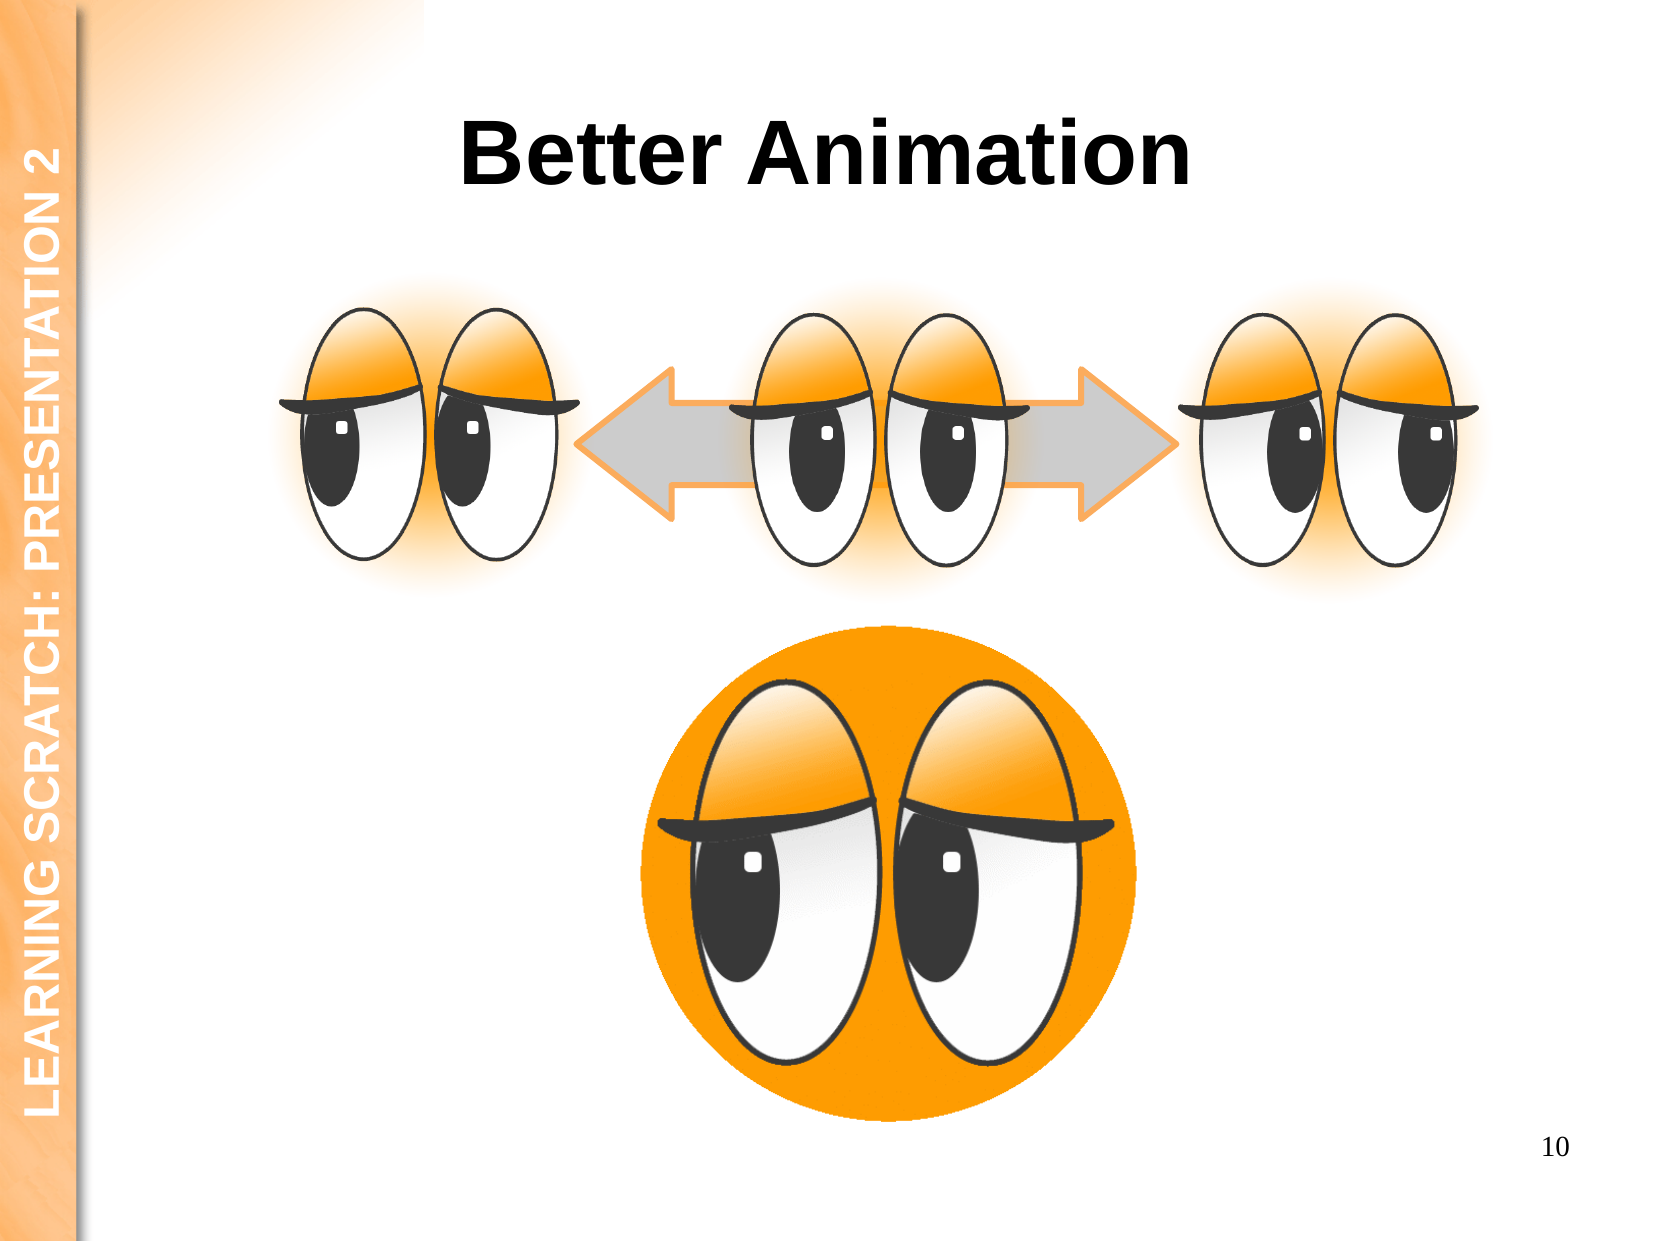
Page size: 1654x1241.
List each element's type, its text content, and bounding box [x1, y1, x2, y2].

text_box [1051, 369, 1156, 520]
text_box [601, 369, 707, 520]
picture [625, 262, 1147, 1126]
picture [1156, 262, 1500, 606]
title Better Animation [82, 56, 1571, 250]
picture [0, 0, 601, 1241]
